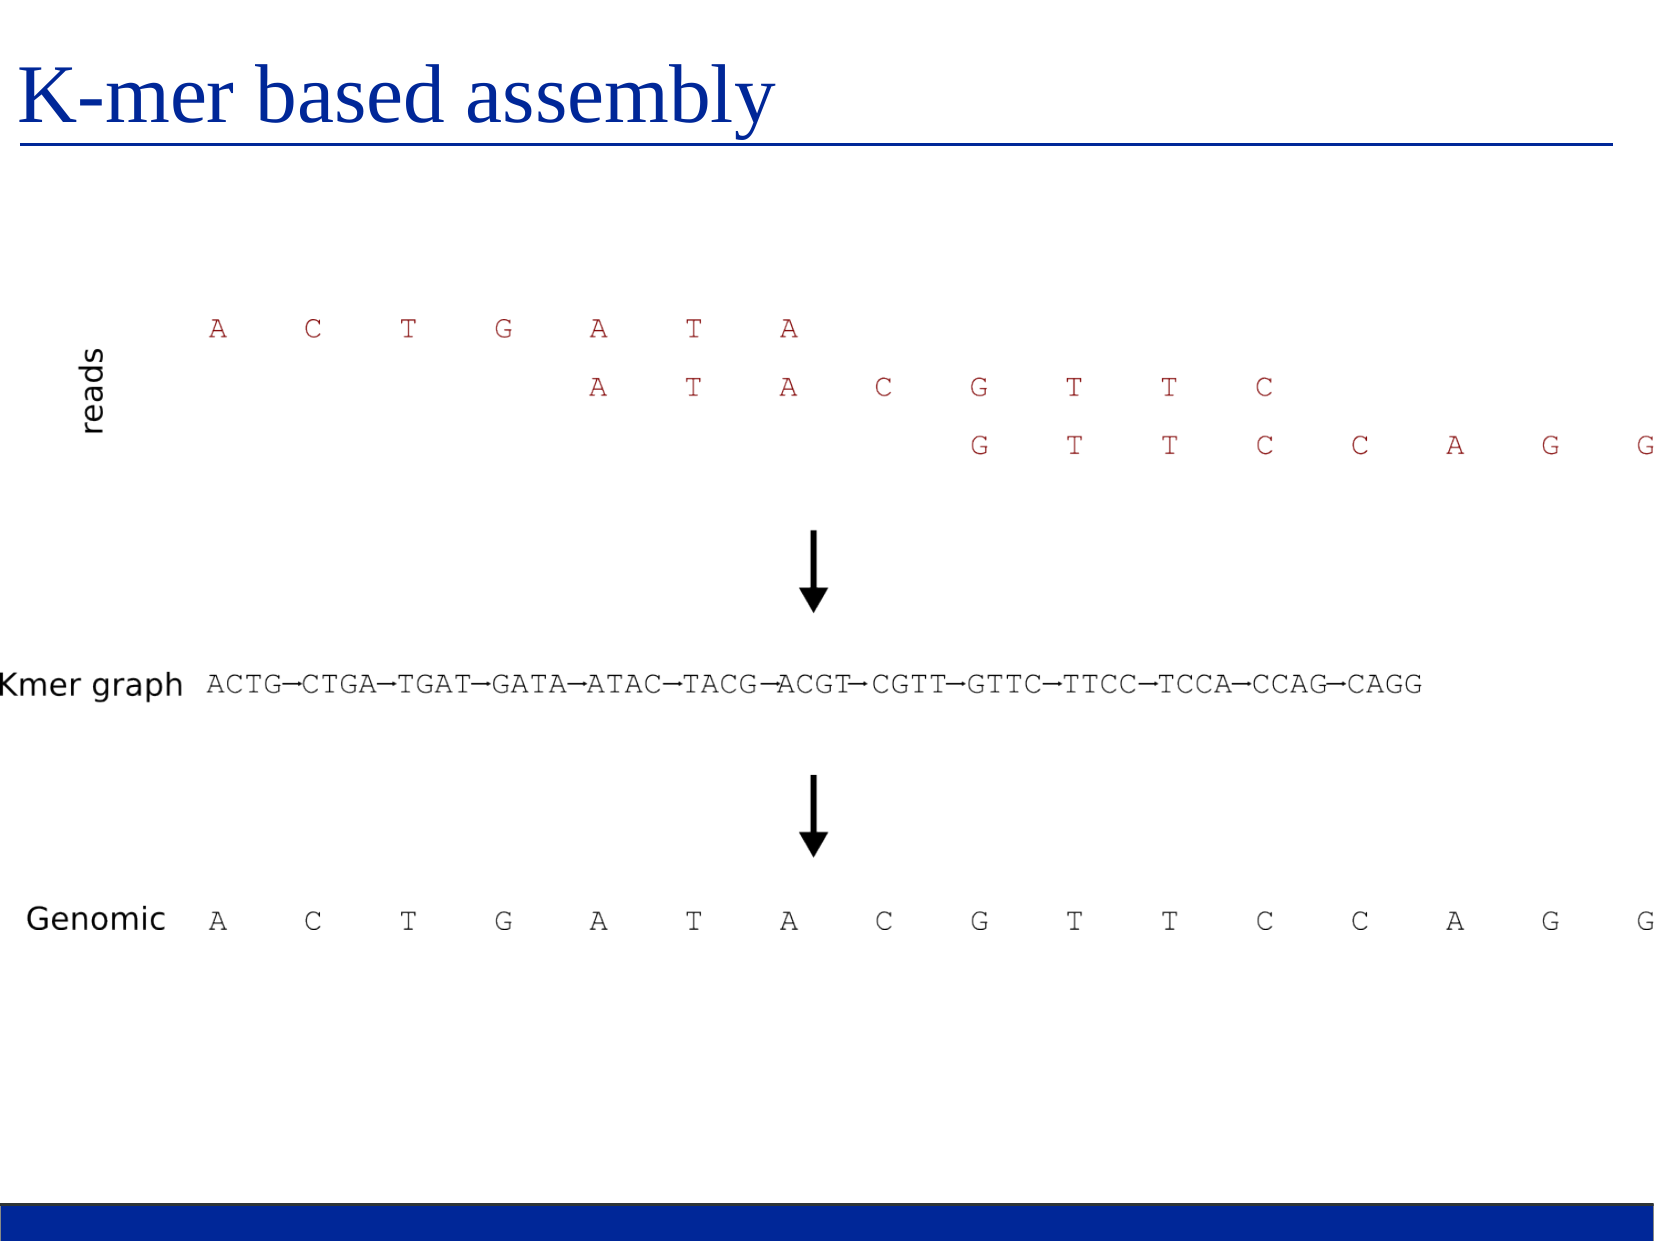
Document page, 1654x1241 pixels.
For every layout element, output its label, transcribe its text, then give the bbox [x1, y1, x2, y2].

title K-mer based assembly [17, 0, 1589, 198]
picture [0, 319, 1654, 930]
